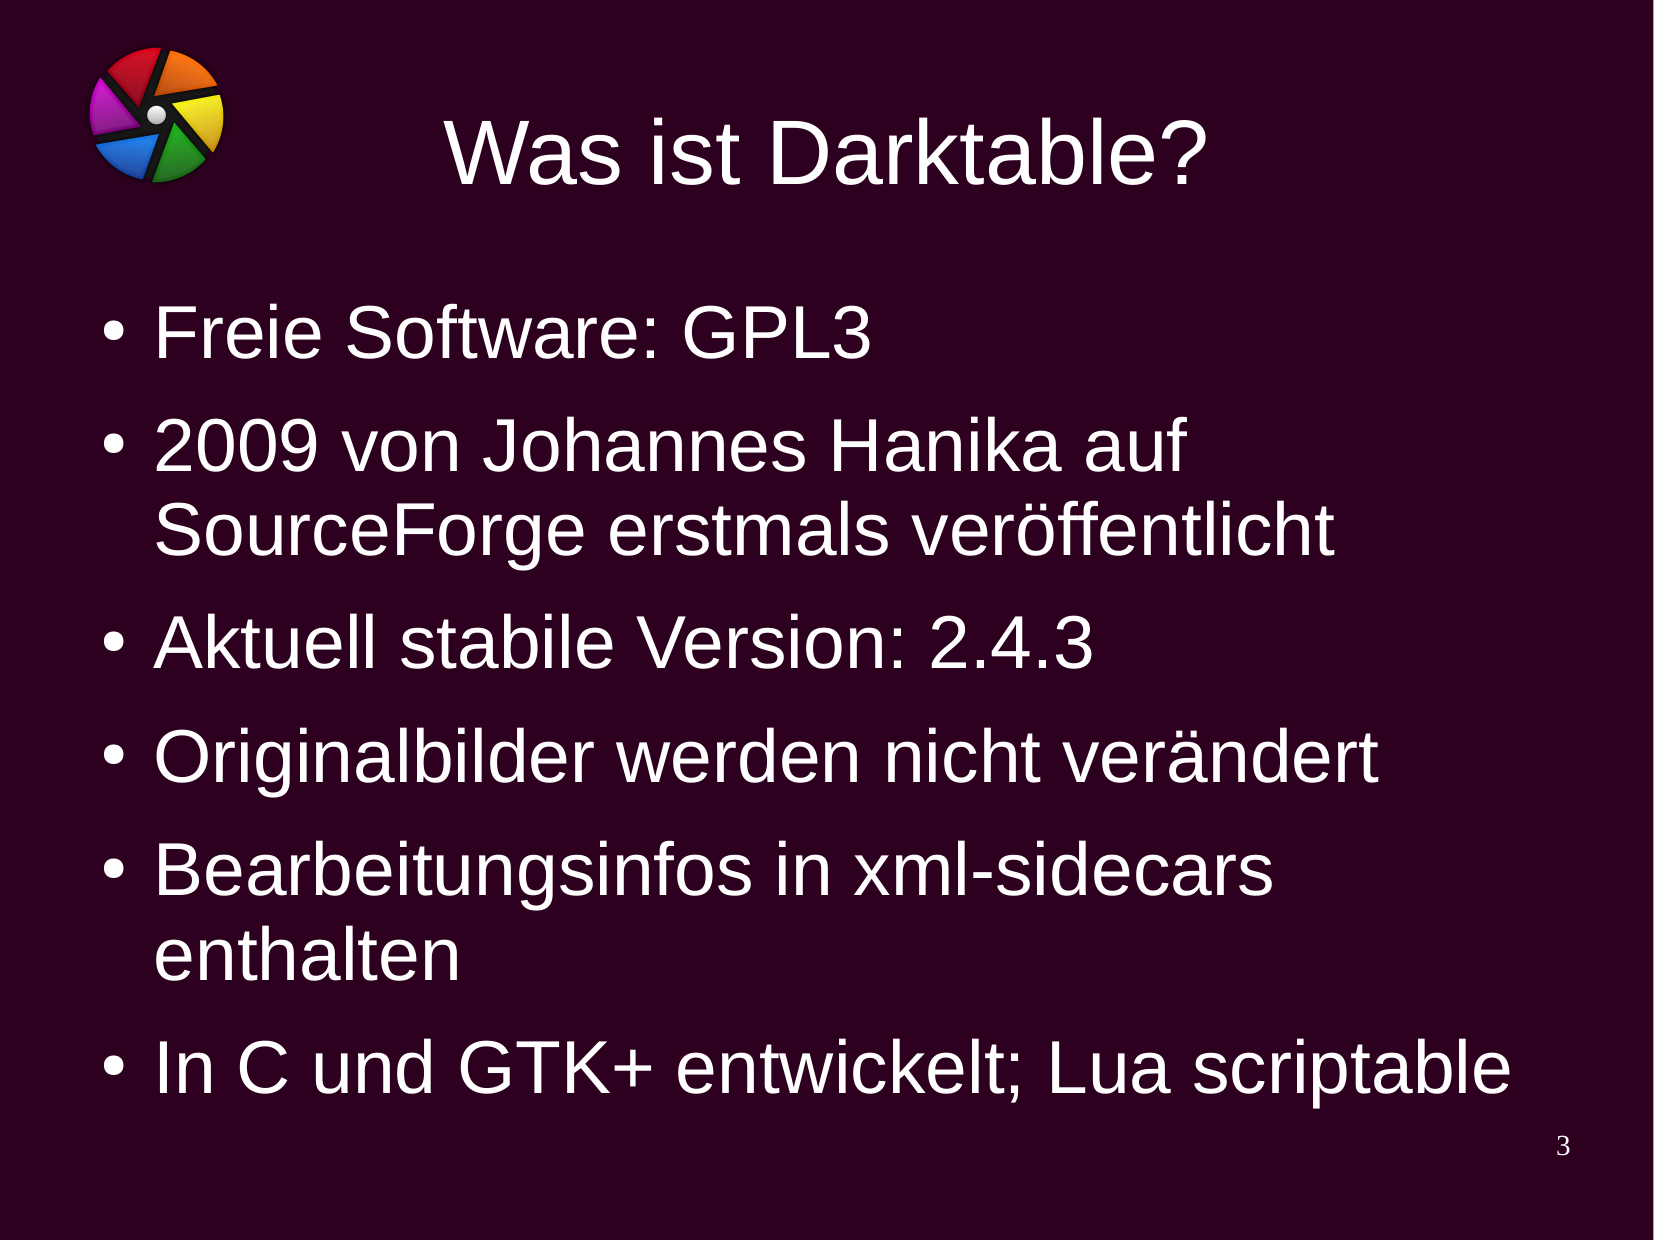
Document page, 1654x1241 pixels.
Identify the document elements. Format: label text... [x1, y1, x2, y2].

list Freie Software: GPL3 2009 von Johannes Hanika auf SourceForge erstmals veröffentlicht Aktuell stabile Version: 2.4.3 Originalbilder werden nicht verändert Bearbeitungsinfos in xml-sidecars enthalten In C und GTK+ entwickelt; Lua scriptable [82, 290, 1571, 1123]
title Was ist Darktable? [82, 49, 1571, 257]
picture [82, 41, 231, 189]
